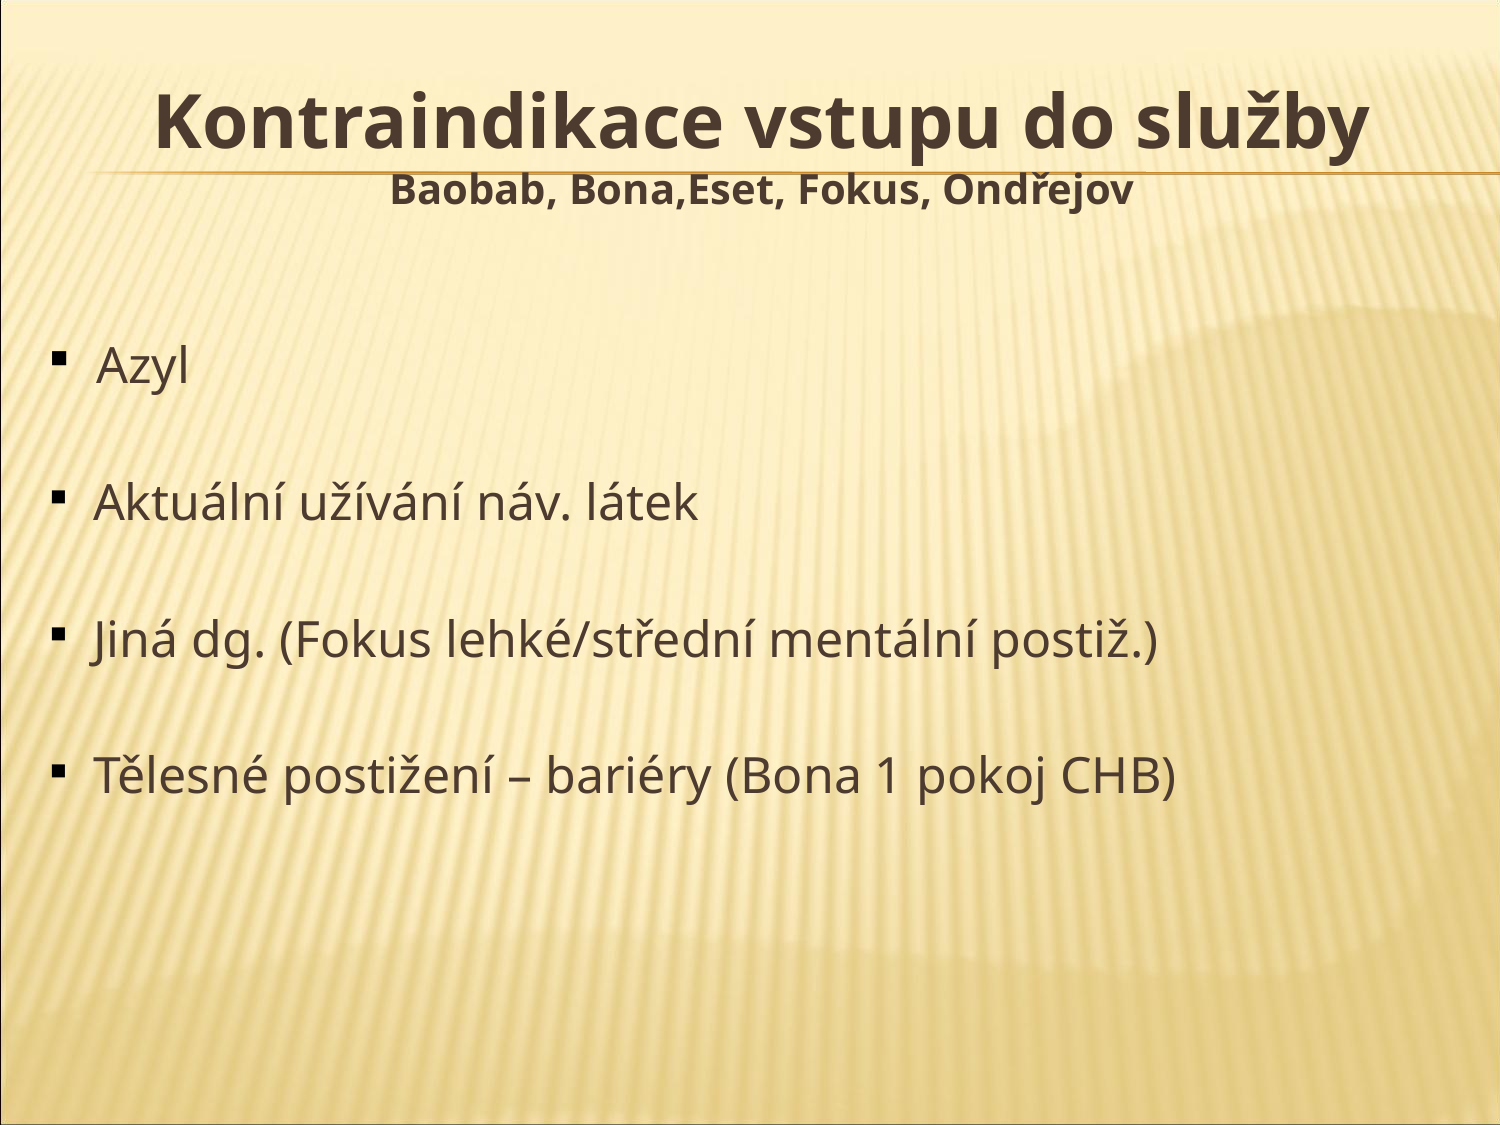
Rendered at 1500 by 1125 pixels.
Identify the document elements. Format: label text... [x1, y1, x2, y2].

subtitle Azyl Aktuální užívání náv. látek Jiná dg. (Fokus lehké/střední mentální postiž.) Tělesné postižení – bariéry (Bona 1 pokoj CHB) [50, 262, 1474, 990]
title Kontraindikace vstupu do služby Baobab, Bona,Eset, Fokus, Ondřejov [50, 65, 1474, 221]
